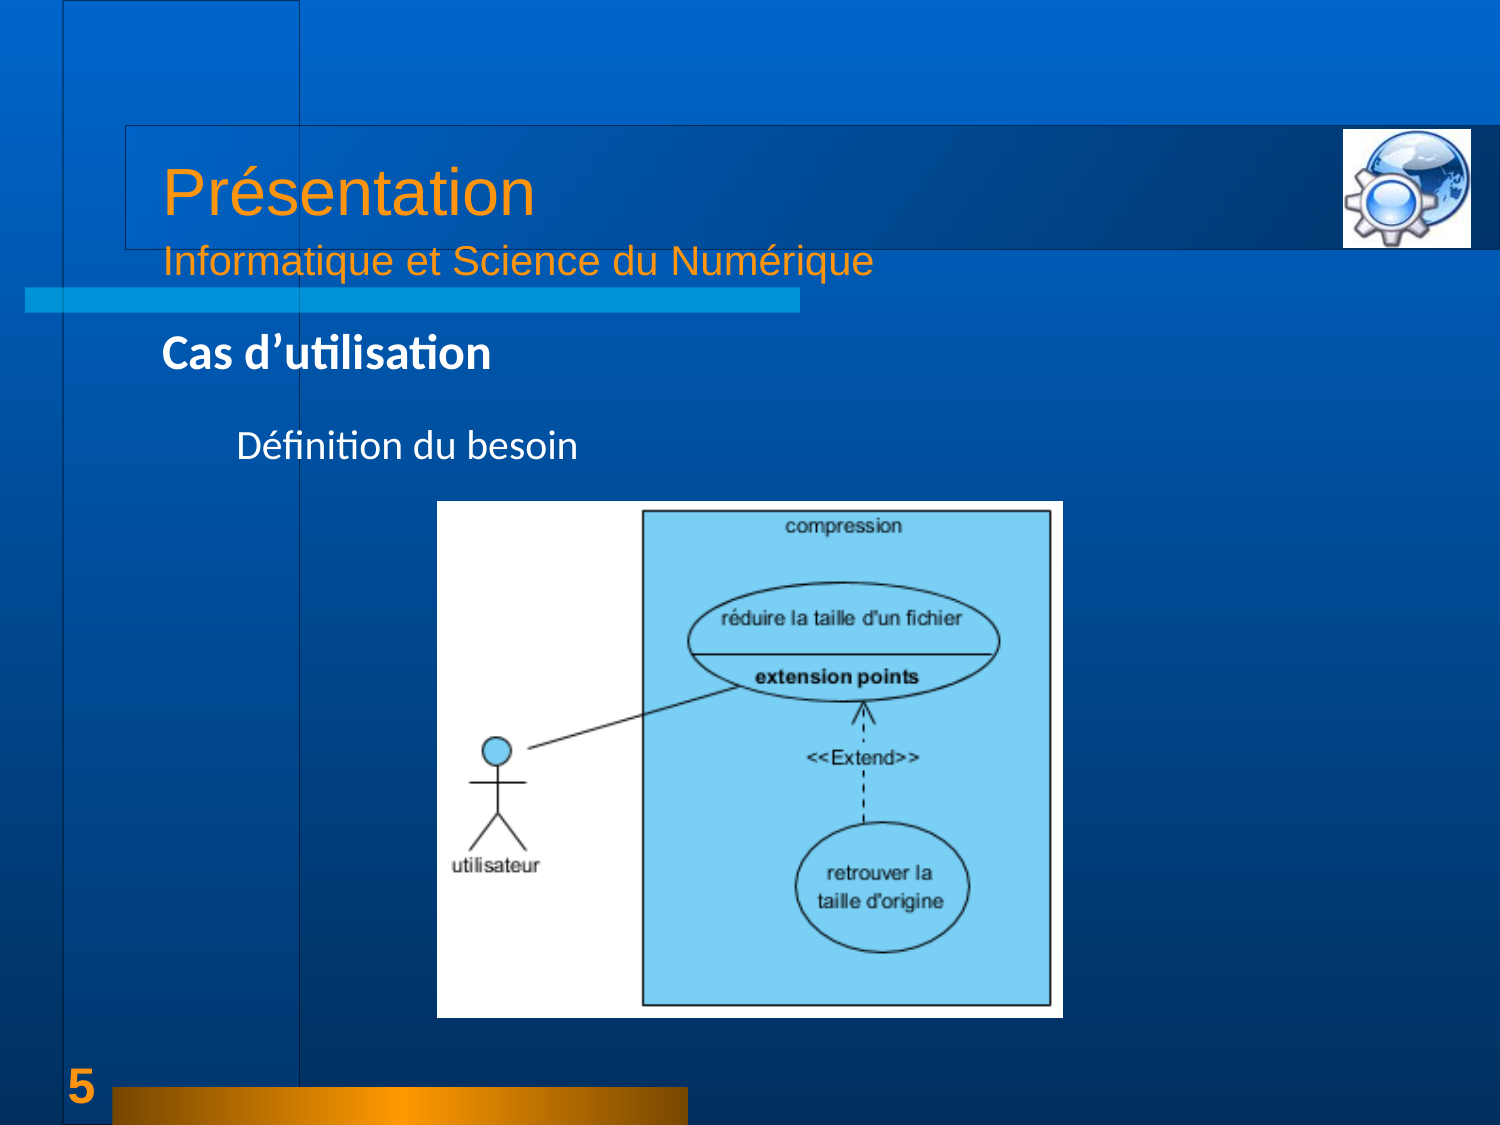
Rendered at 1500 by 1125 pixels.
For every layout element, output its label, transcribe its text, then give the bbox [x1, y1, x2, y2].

picture [437, 501, 1063, 1018]
text_box Cas d’utilisation Définition du besoin [147, 324, 1447, 1063]
picture [1343, 129, 1471, 248]
